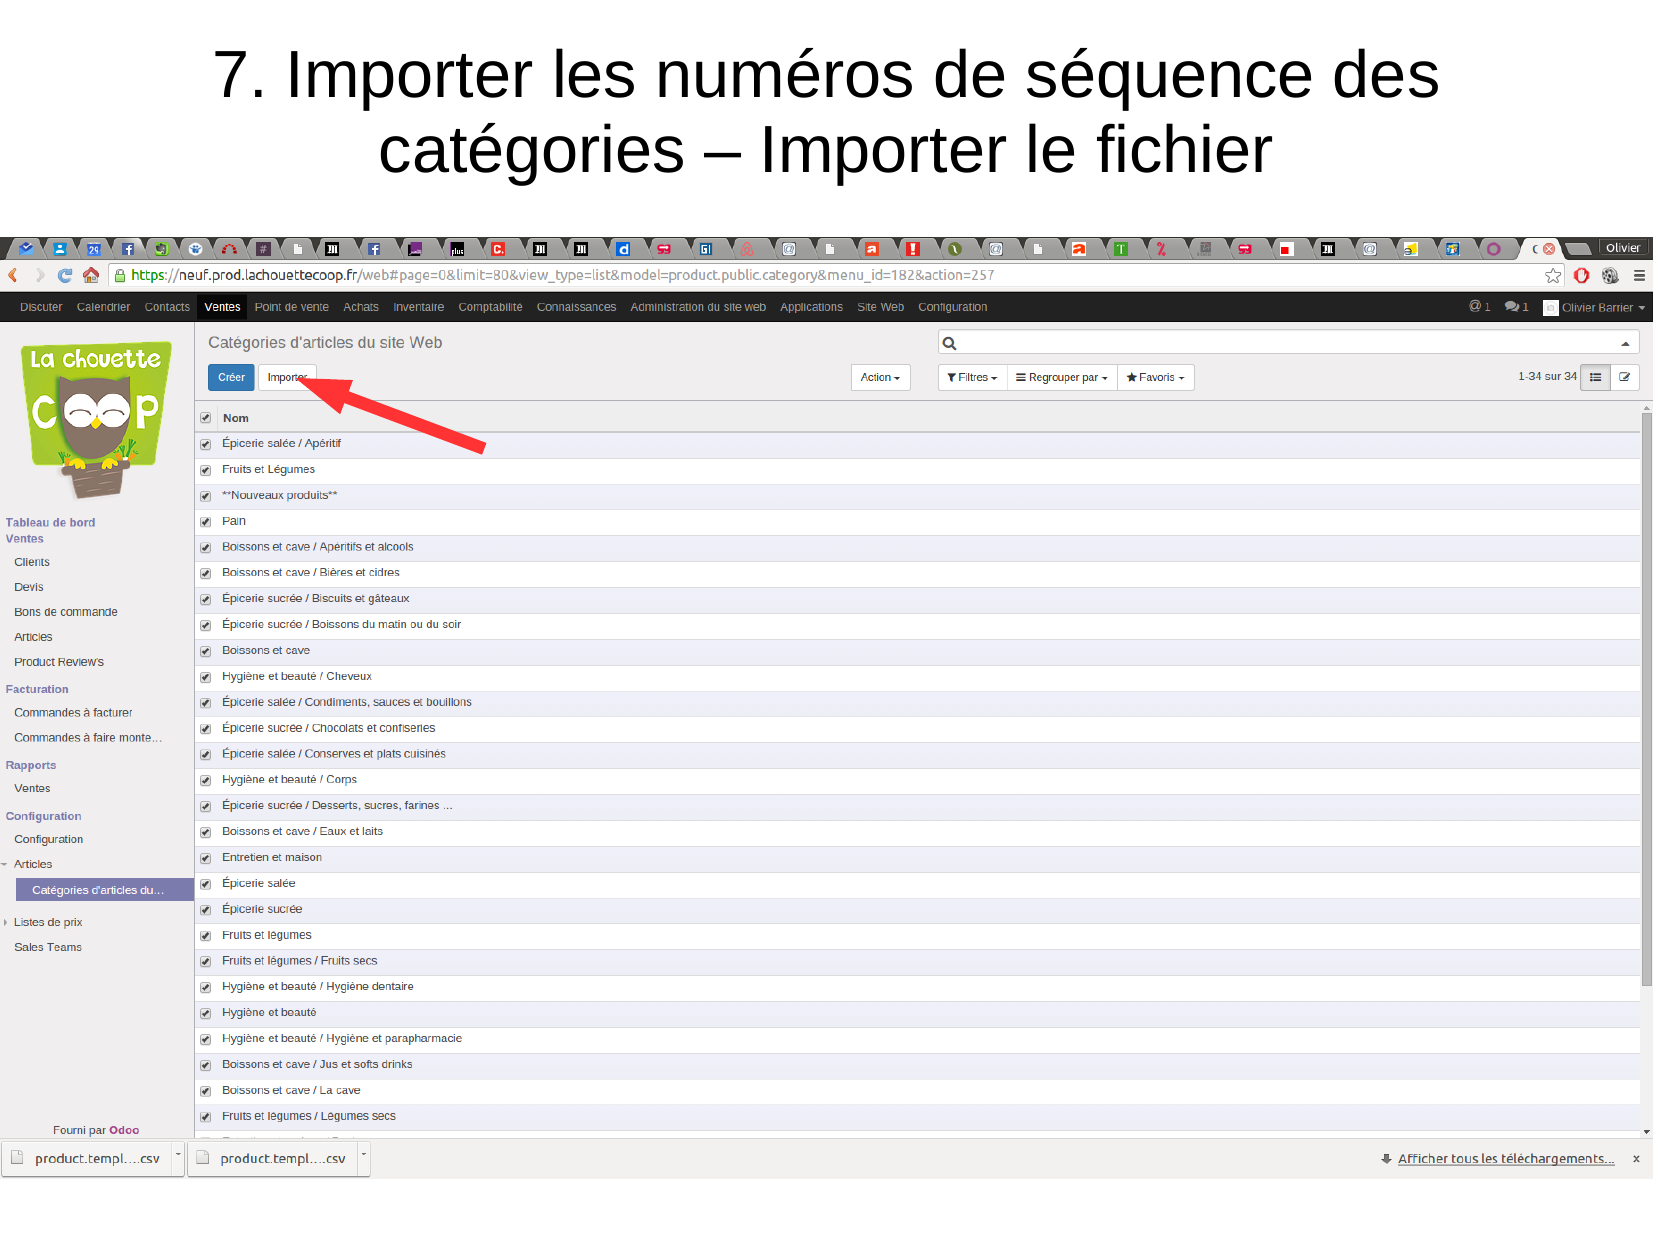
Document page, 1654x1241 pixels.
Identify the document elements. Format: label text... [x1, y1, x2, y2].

title 7. Importer les numéros de séquence des catégories – Importer le fichier [82, 8, 1571, 216]
picture [0, 237, 1653, 1179]
